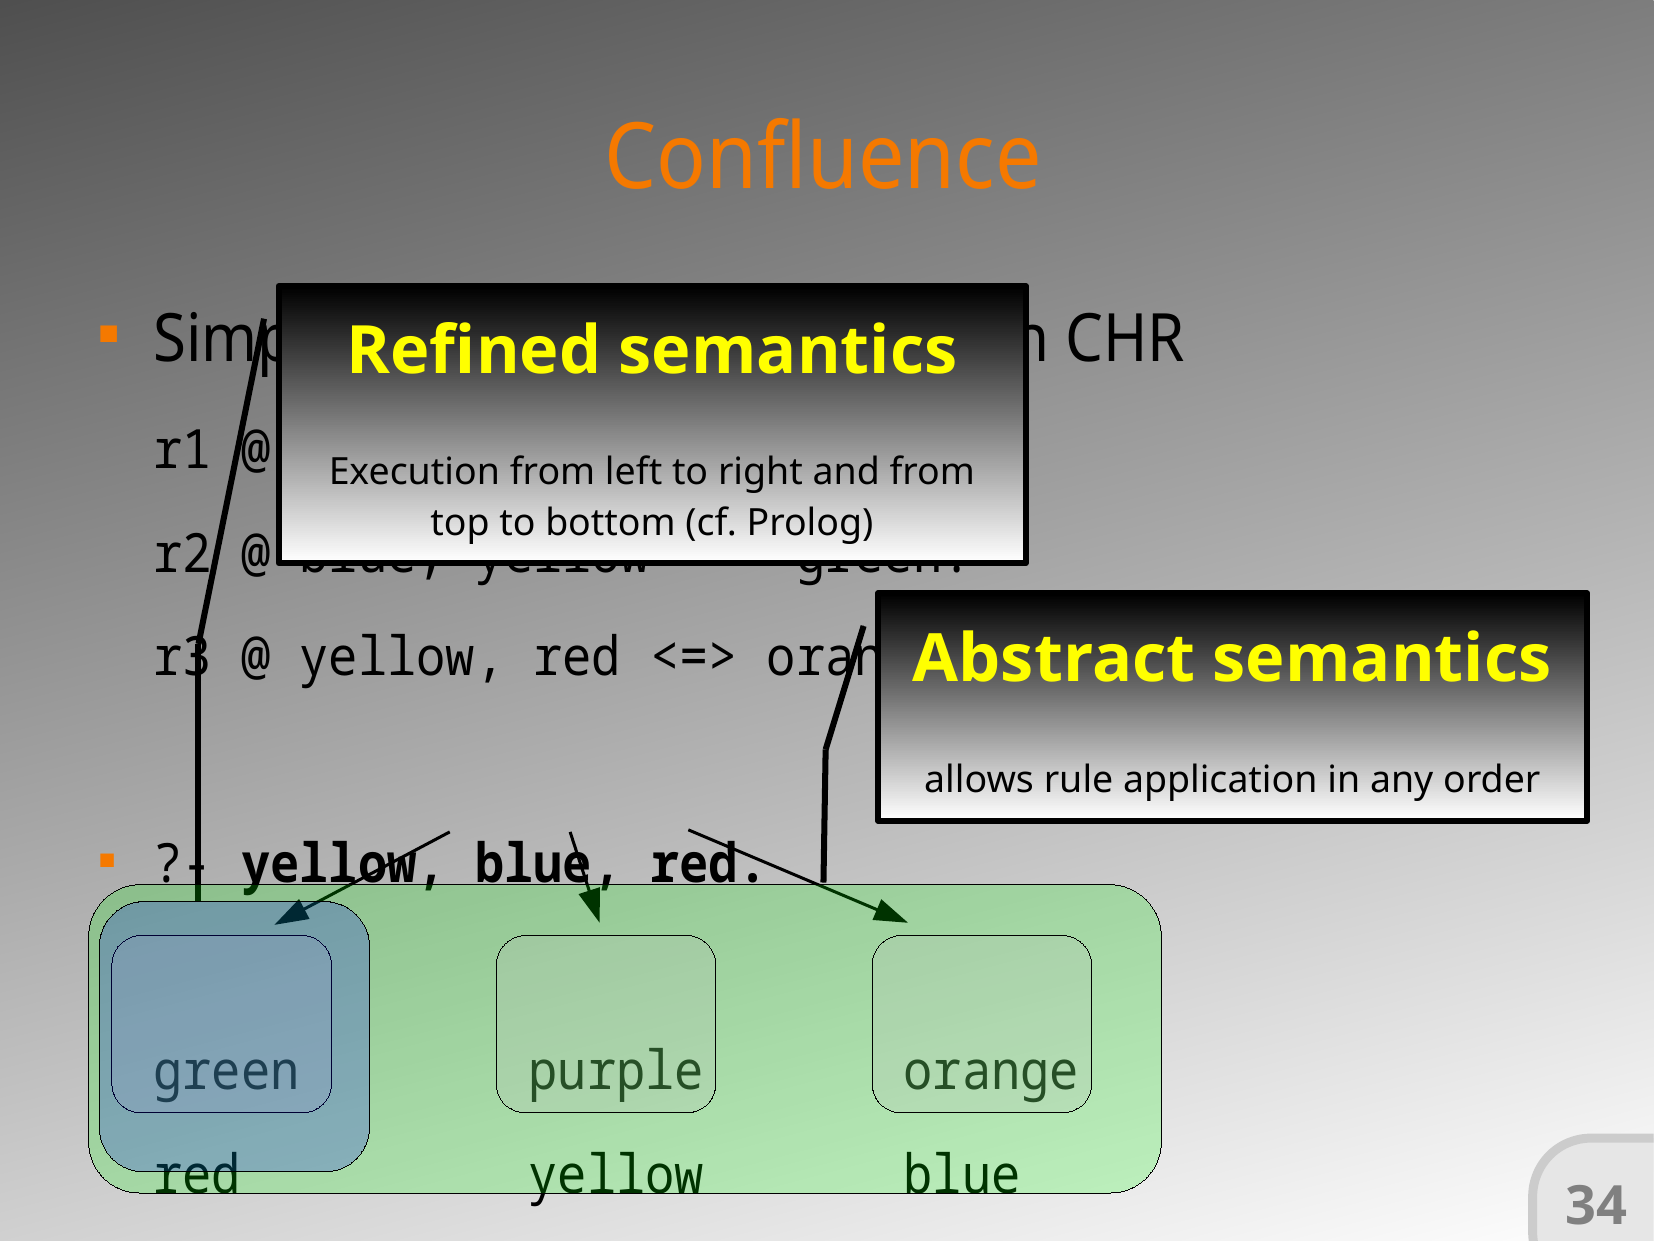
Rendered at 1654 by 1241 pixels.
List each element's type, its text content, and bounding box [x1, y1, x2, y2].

text_box [88, 884, 1162, 1194]
text_box Abstract semantics allows rule application in any order [878, 593, 1587, 821]
text_box Refined semantics Execution from left to right and from top to bottom (cf. Prolog) [279, 286, 1026, 563]
title Confluence [18, 49, 1629, 257]
list Simple example: color mixing in CHR r1 @ red, blue <=> purple. r2 @ blue, yellow <=> green. r3 @ yellow, red <=> orange. ?- yellow, blue, red. green purple orange red yellow blue result 1 result 2 result 3 [82, 290, 1571, 1241]
